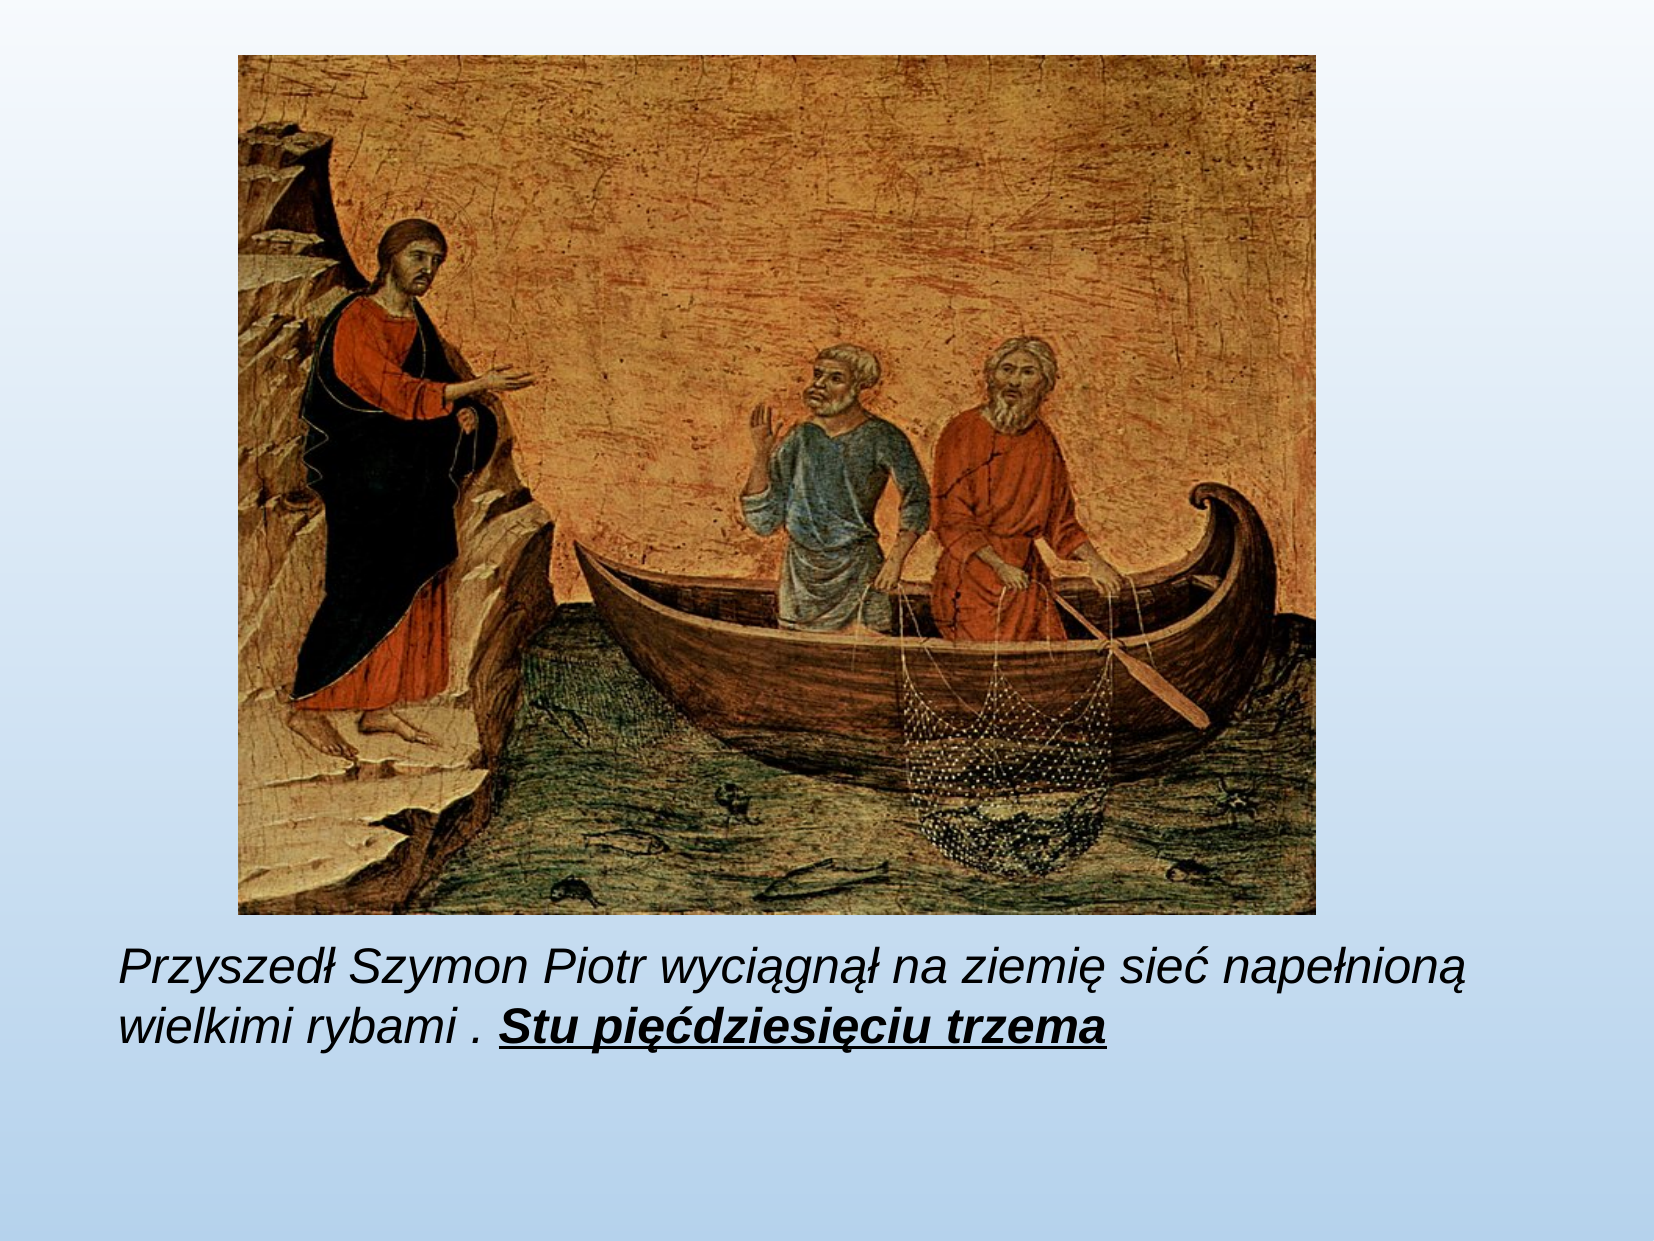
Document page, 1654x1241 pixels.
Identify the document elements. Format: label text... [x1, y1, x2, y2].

picture [238, 55, 1316, 915]
list Przyszedł Szymon Piotr wyciągnął na ziemię sieć napełnioną wielkimi rybami . Stu pięćdziesięciu trzema [118, 933, 1607, 1241]
